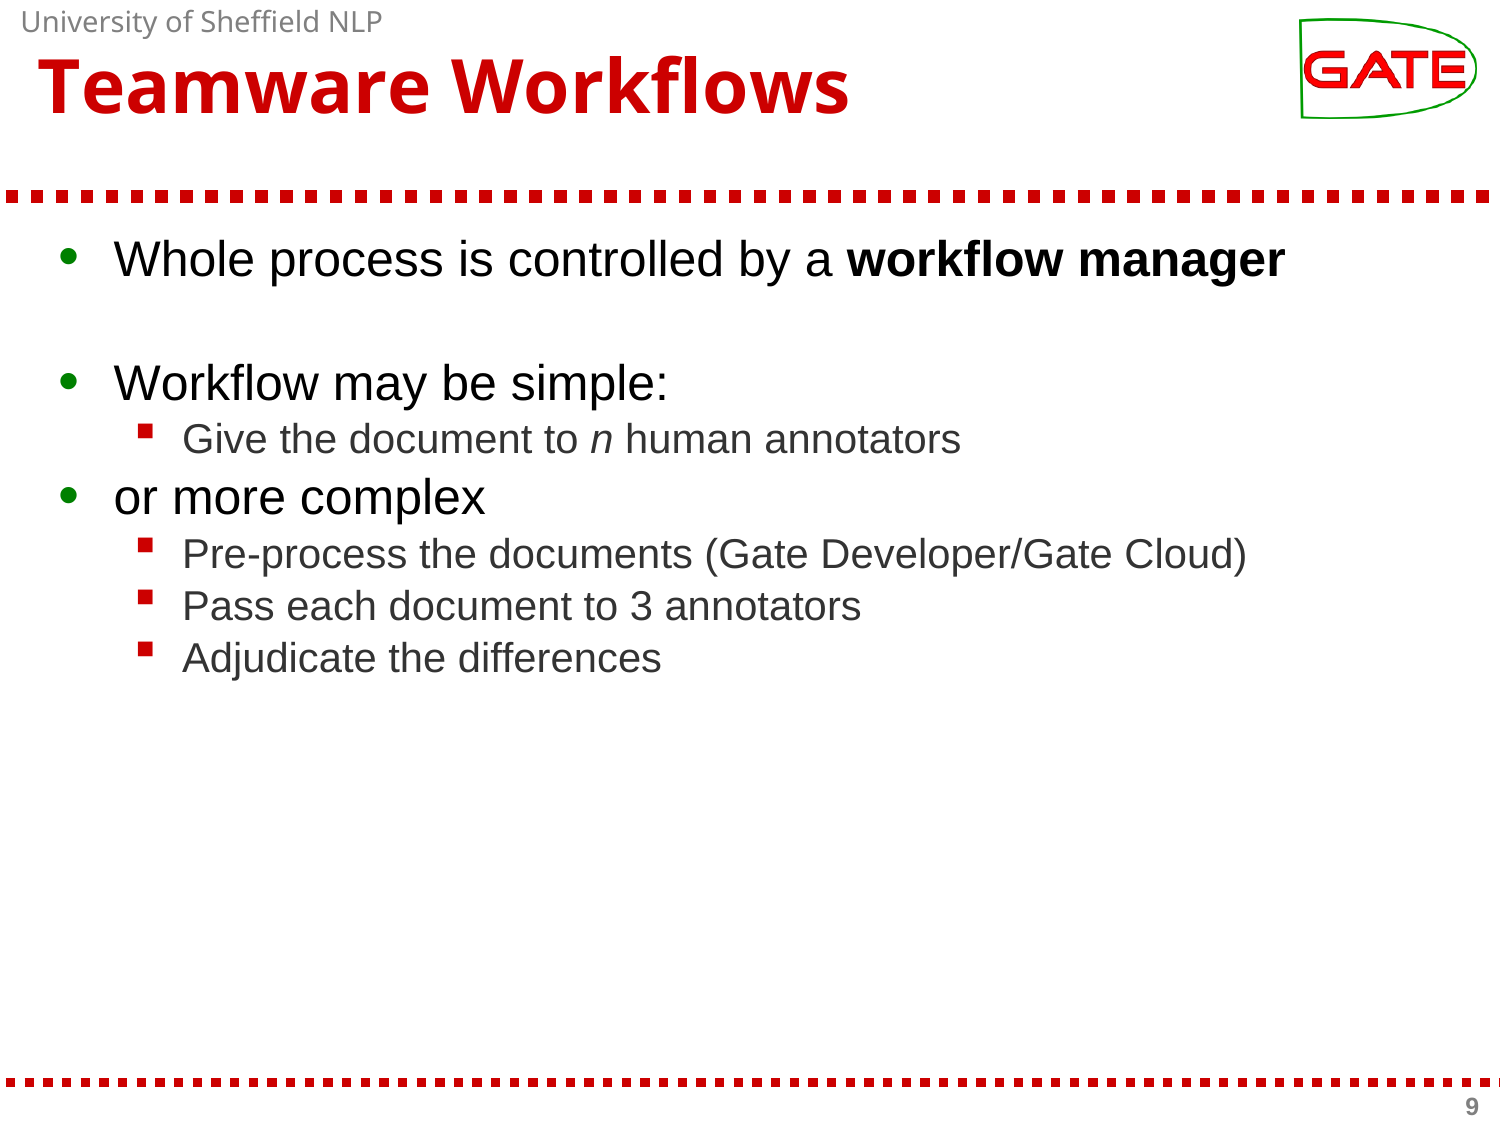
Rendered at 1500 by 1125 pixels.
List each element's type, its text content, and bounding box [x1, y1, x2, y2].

text_box <number> [1144, 1082, 1495, 1125]
list Whole process is controlled by a workflow manager Workflow may be simple: Give the document to n human annotators or more complex Pre-process the documents (Gate Developer/Gate Cloud) Pass each document to 3 annotators Adjudicate the differences [59, 236, 1425, 1005]
picture [1388, 18, 1477, 119]
title Teamware Workflows [37, 0, 1388, 175]
